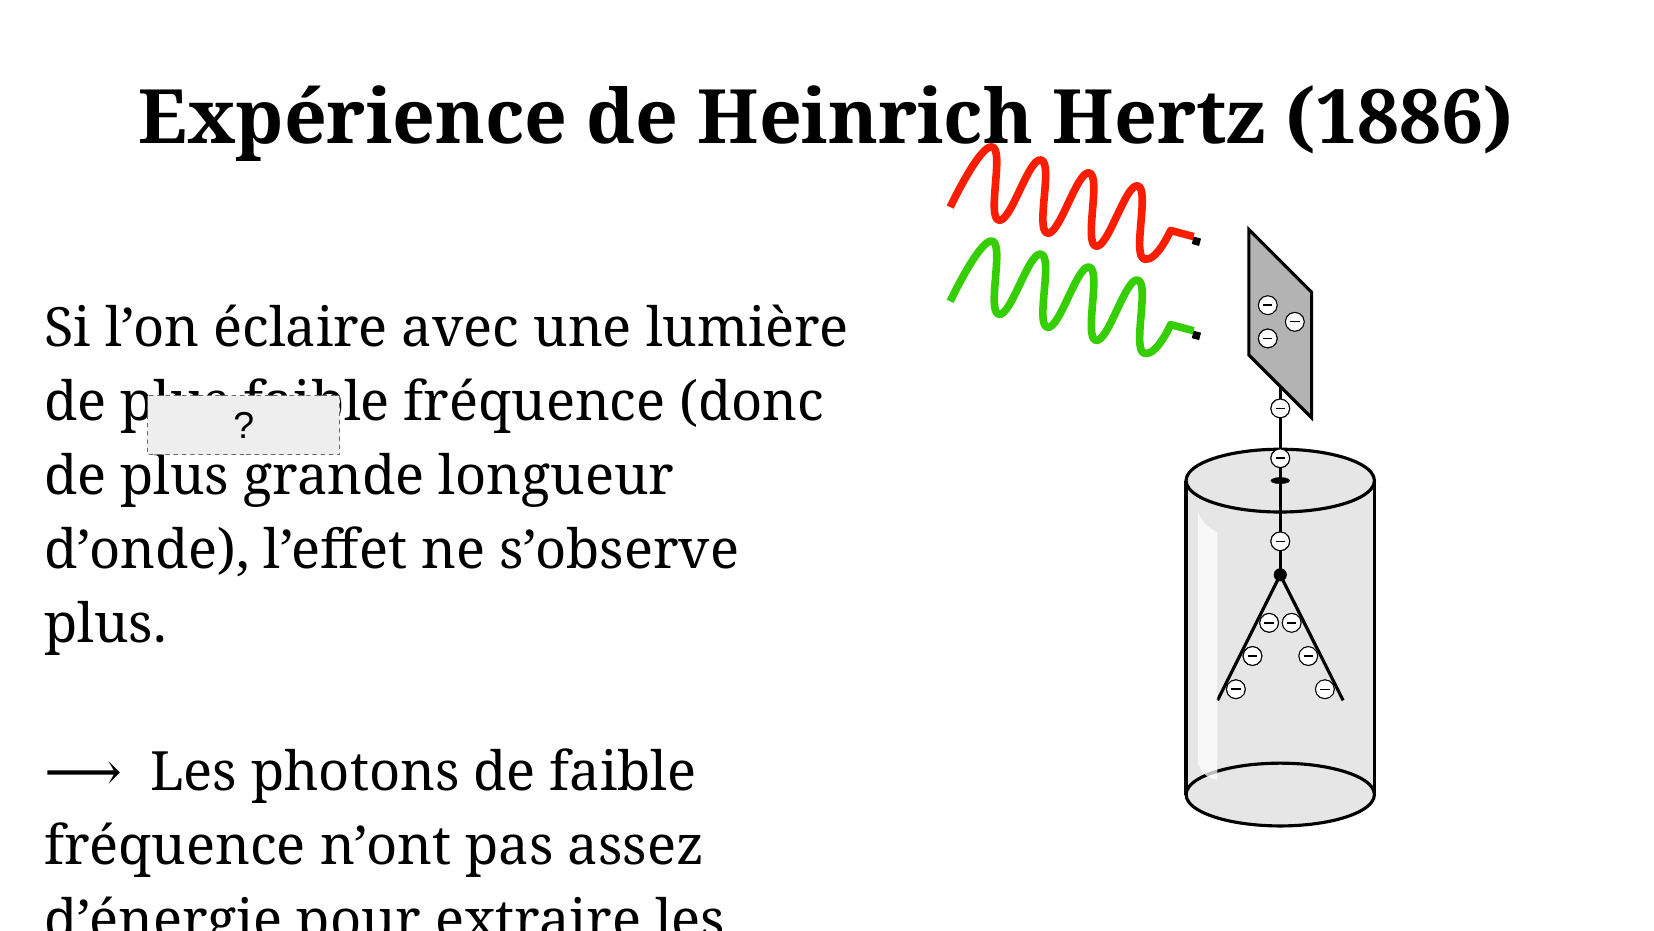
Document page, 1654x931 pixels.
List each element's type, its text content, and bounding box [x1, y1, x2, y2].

text_box Si l’on éclaire avec une lumière de plus faible fréquence (donc de plus grande longueur d’onde), l’effet ne s’observe plus. ⟶ Les photons de faible fréquence n’ont pas assez d’énergie pour extraire les électrons. [29, 281, 848, 794]
text_box ? [147, 395, 340, 455]
picture [848, 94, 1587, 930]
title Expérience de Heinrich Hertz (1886) [82, 37, 1571, 193]
